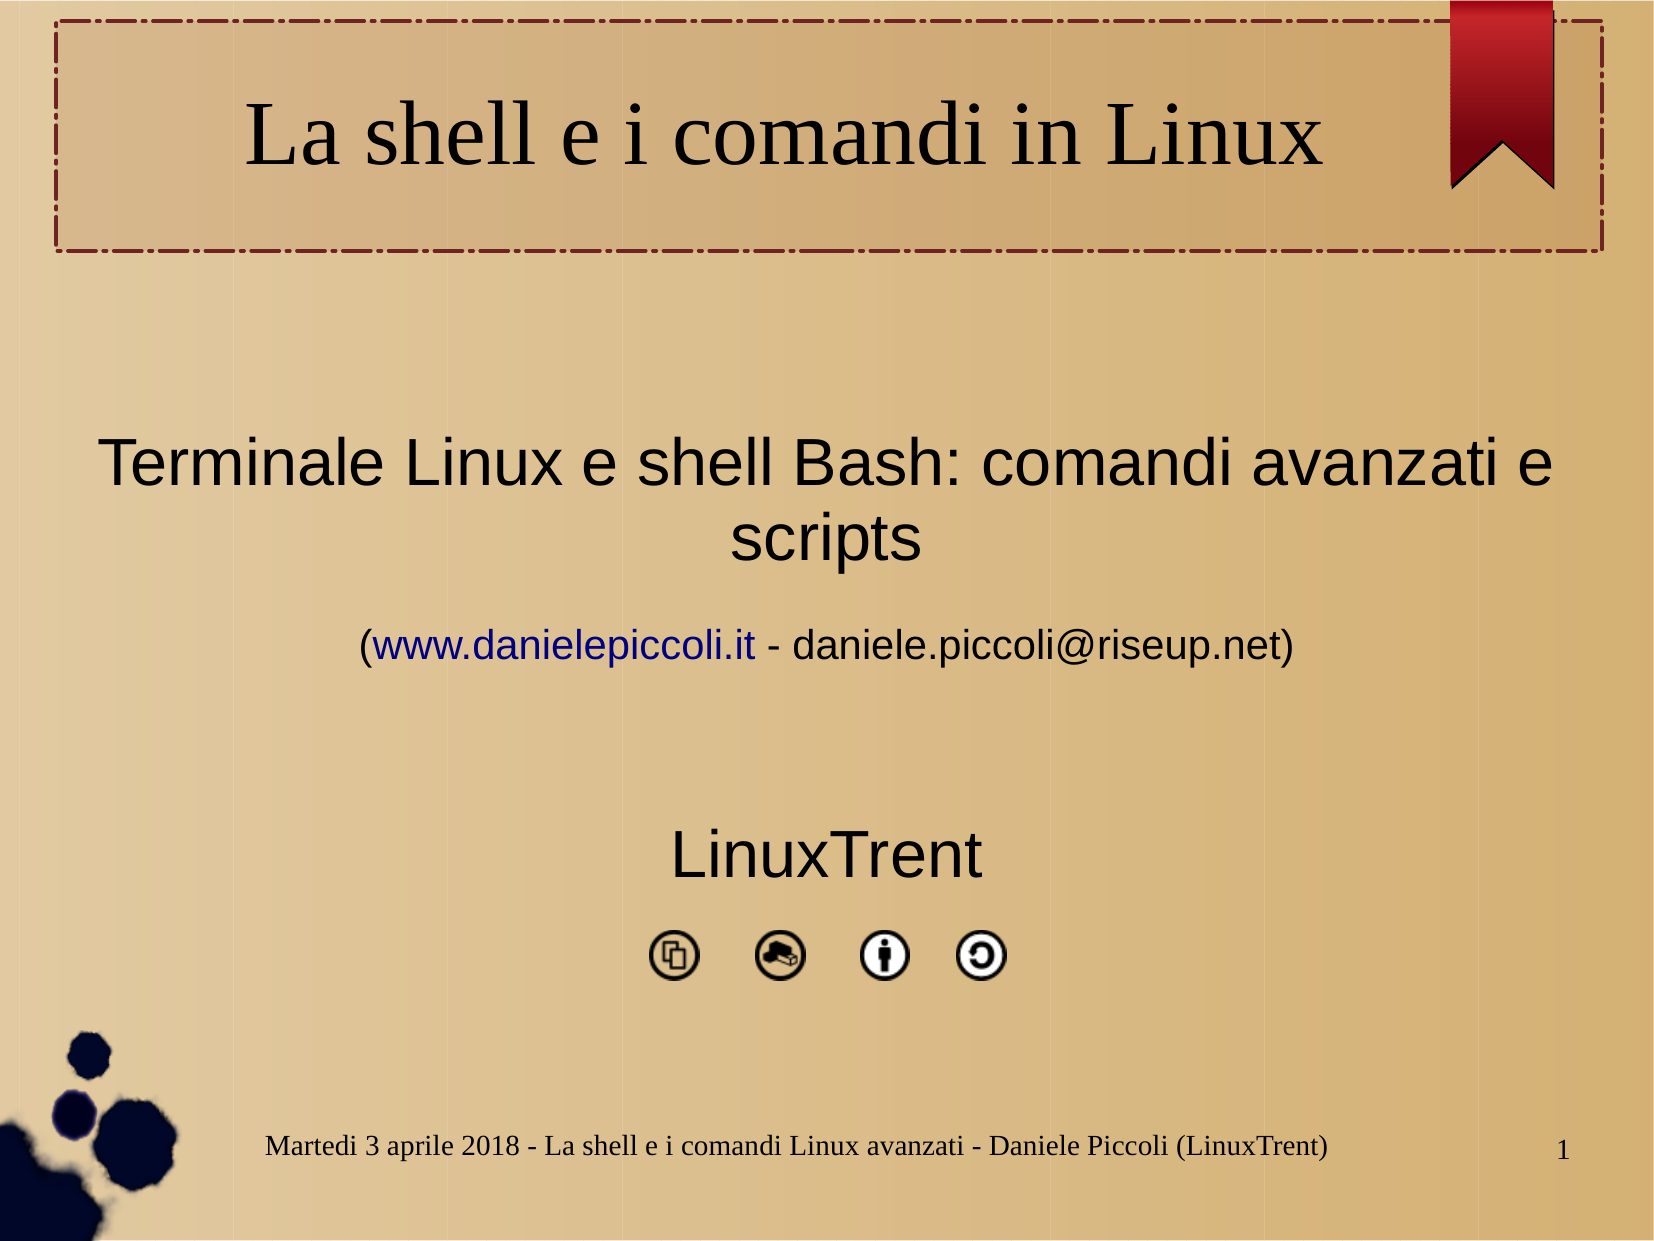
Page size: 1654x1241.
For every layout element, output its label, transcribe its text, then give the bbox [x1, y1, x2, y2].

subtitle Terminale Linux e shell Bash: comandi avanzati e scripts (www.danielepiccoli.it - daniele.piccoli@riseup.net) LinuxTrent [82, 299, 1571, 1019]
picture [755, 930, 806, 981]
title La shell e i comandi in Linux [82, 31, 1489, 237]
picture [956, 930, 1007, 981]
picture [649, 930, 700, 981]
picture [860, 930, 910, 981]
